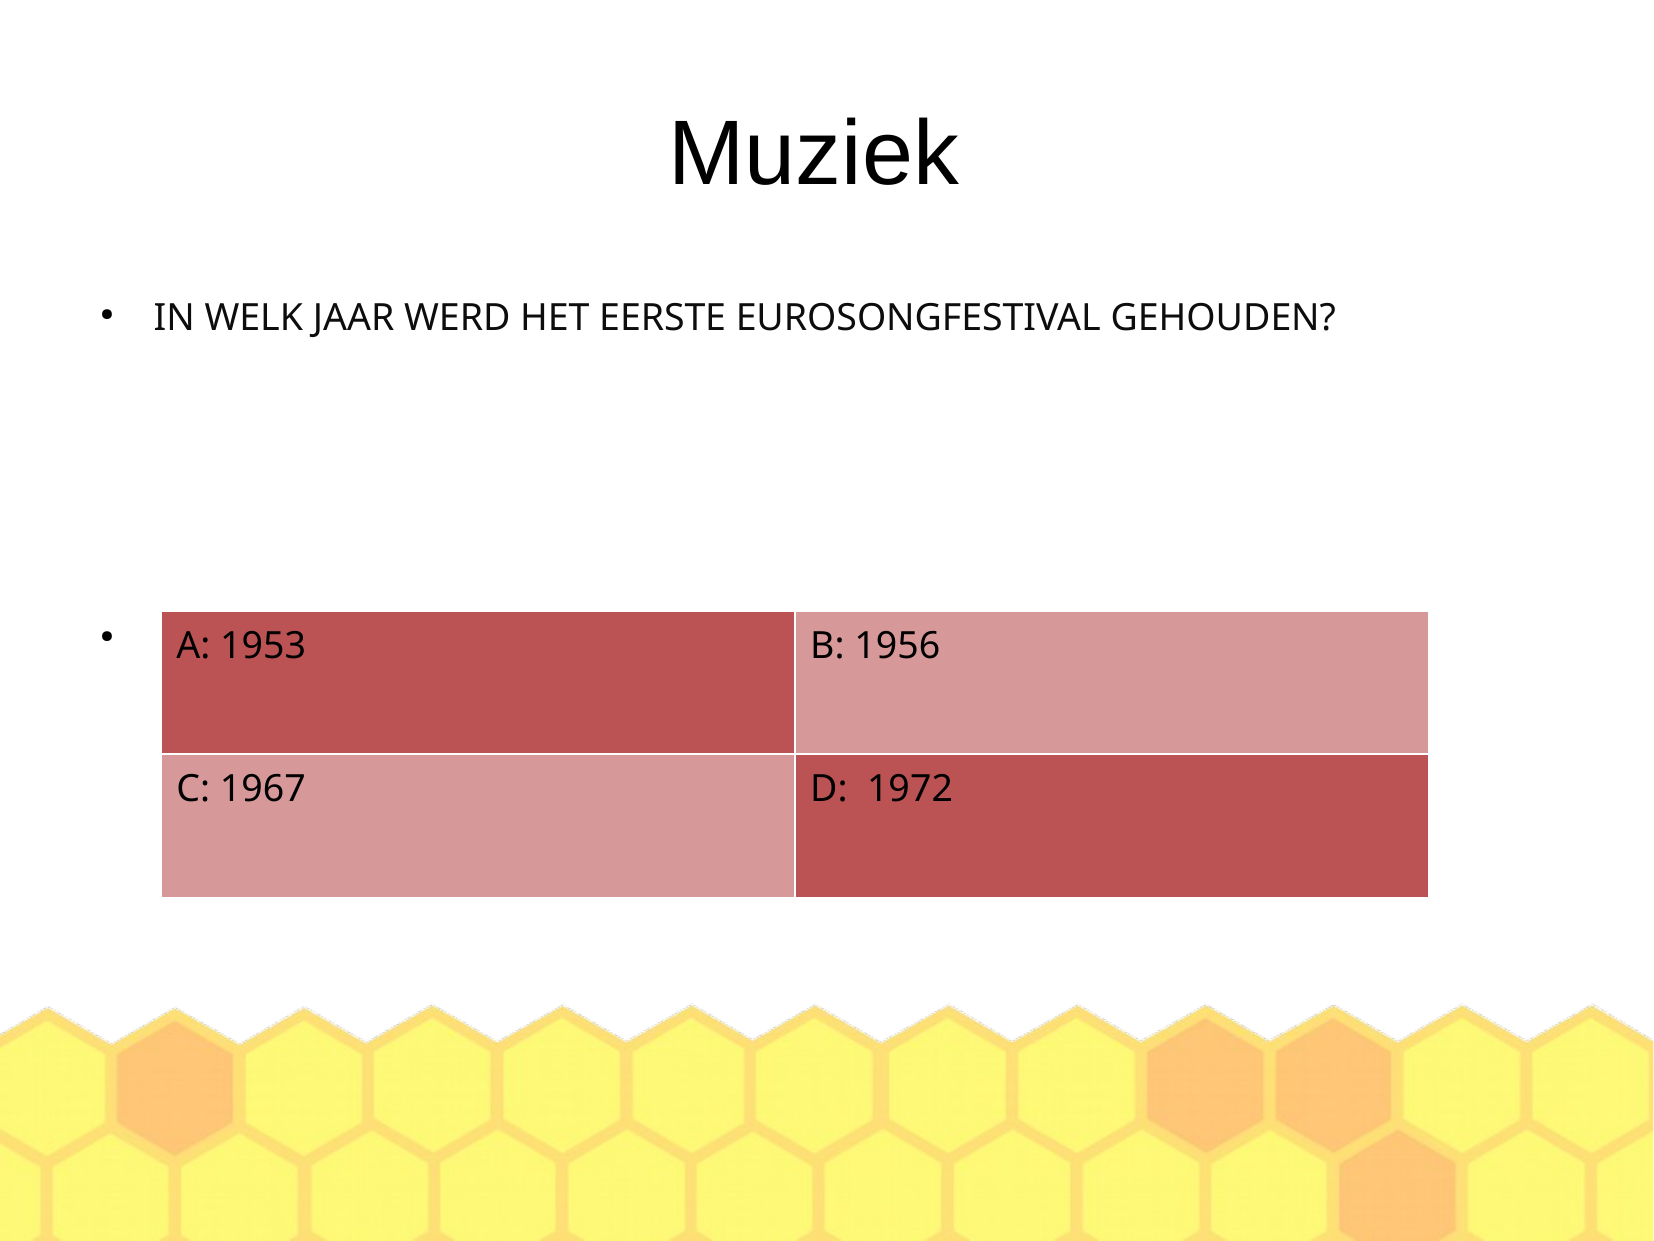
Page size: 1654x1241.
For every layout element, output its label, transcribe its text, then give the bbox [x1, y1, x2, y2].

title Muziek [82, 49, 1571, 257]
picture [0, 1001, 1654, 1241]
list In welk jaar werd het eerste Eurosongfestival gehouden? [82, 290, 1571, 1010]
table_cell C: 1967 [162, 755, 794, 897]
table_header B: 1956 [796, 612, 1428, 753]
table_header A: 1953 [162, 612, 794, 753]
table_cell D: 1972 [796, 755, 1428, 897]
